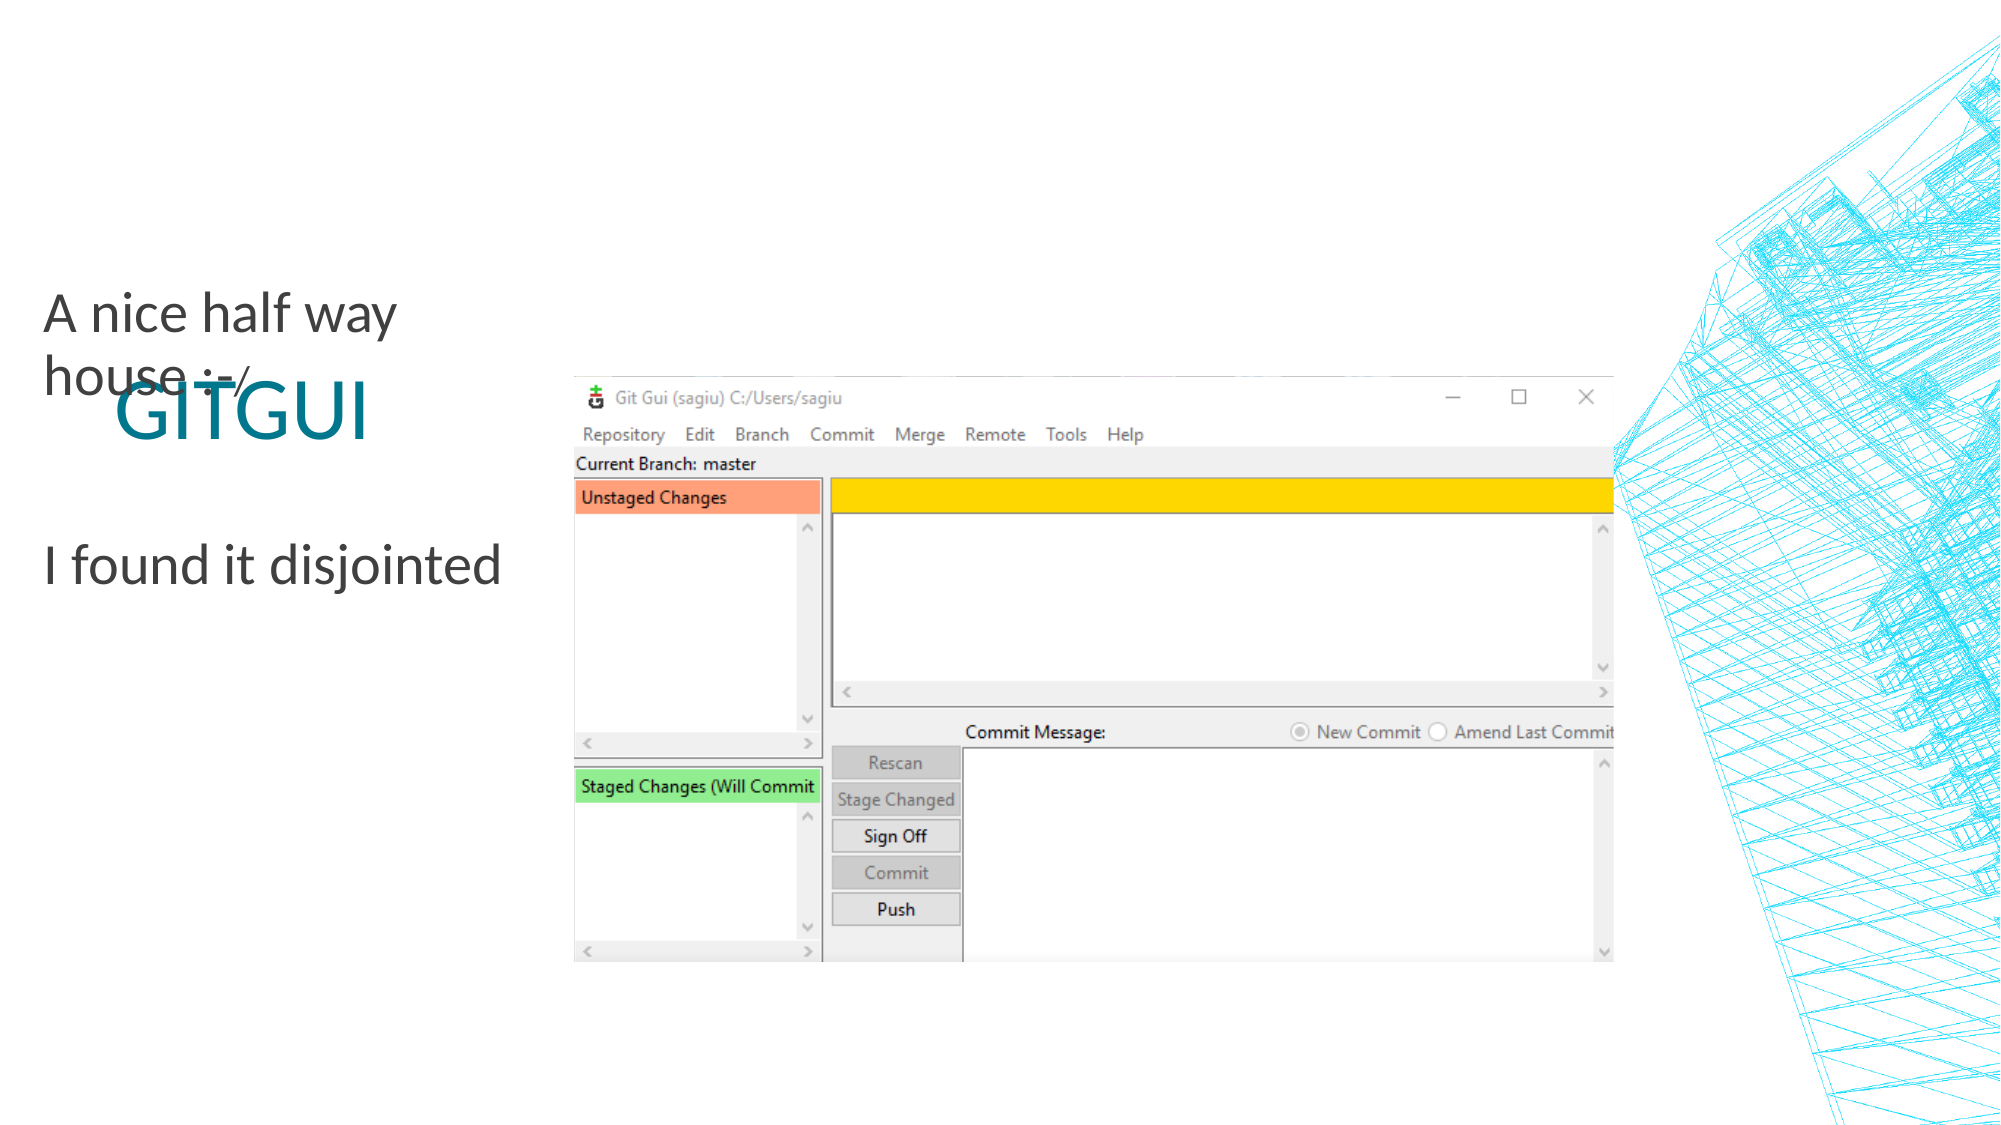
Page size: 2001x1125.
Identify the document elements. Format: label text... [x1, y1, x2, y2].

text_box A nice half way house :-/ I found it disjointed [29, 275, 521, 1064]
title GitGUI [324, 162, 1863, 276]
picture [574, 376, 1614, 962]
